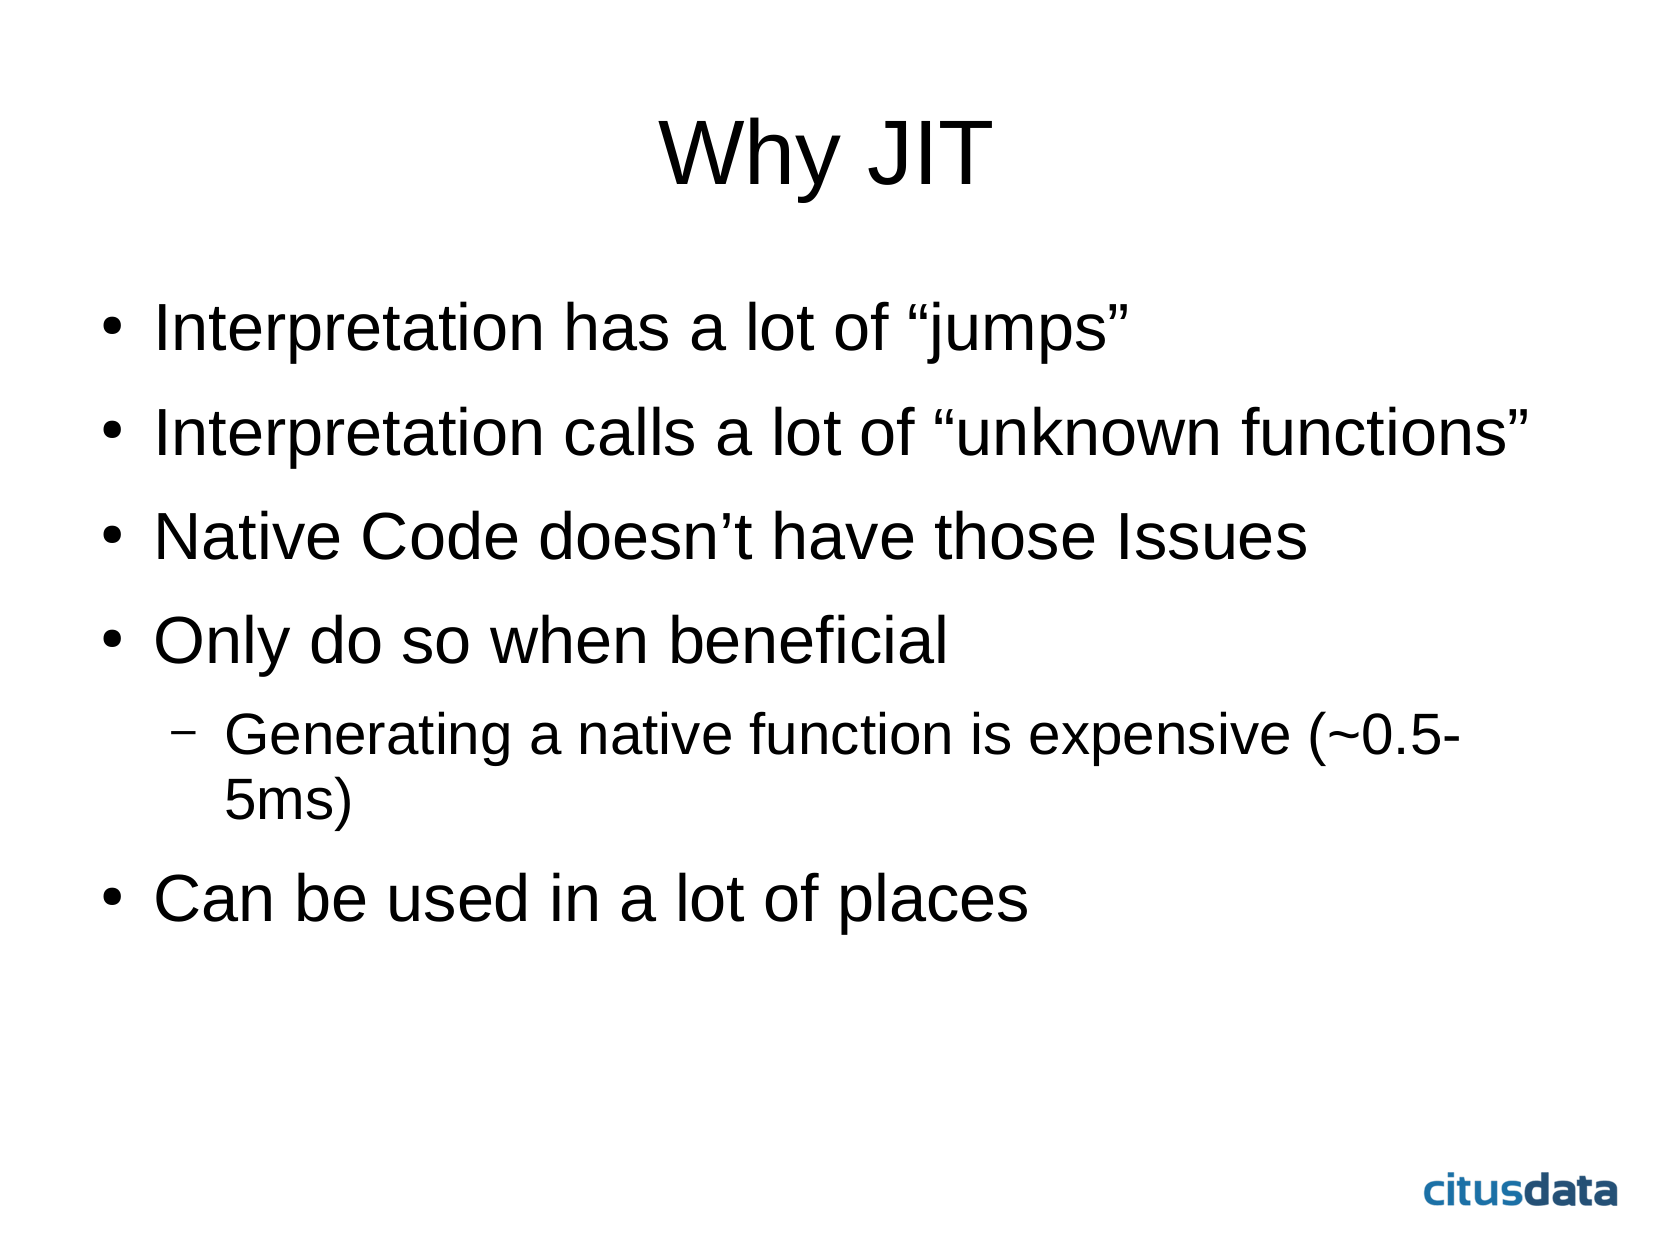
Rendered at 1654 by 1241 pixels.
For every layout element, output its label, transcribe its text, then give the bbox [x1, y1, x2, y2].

list Interpretation has a lot of “jumps” Interpretation calls a lot of “unknown functions” Native Code doesn’t have those Issues Only do so when beneficial Generating a native function is expensive (~0.5-5ms) Can be used in a lot of places [82, 290, 1571, 1096]
title Why JIT [82, 49, 1571, 257]
picture [1420, 1167, 1622, 1209]
